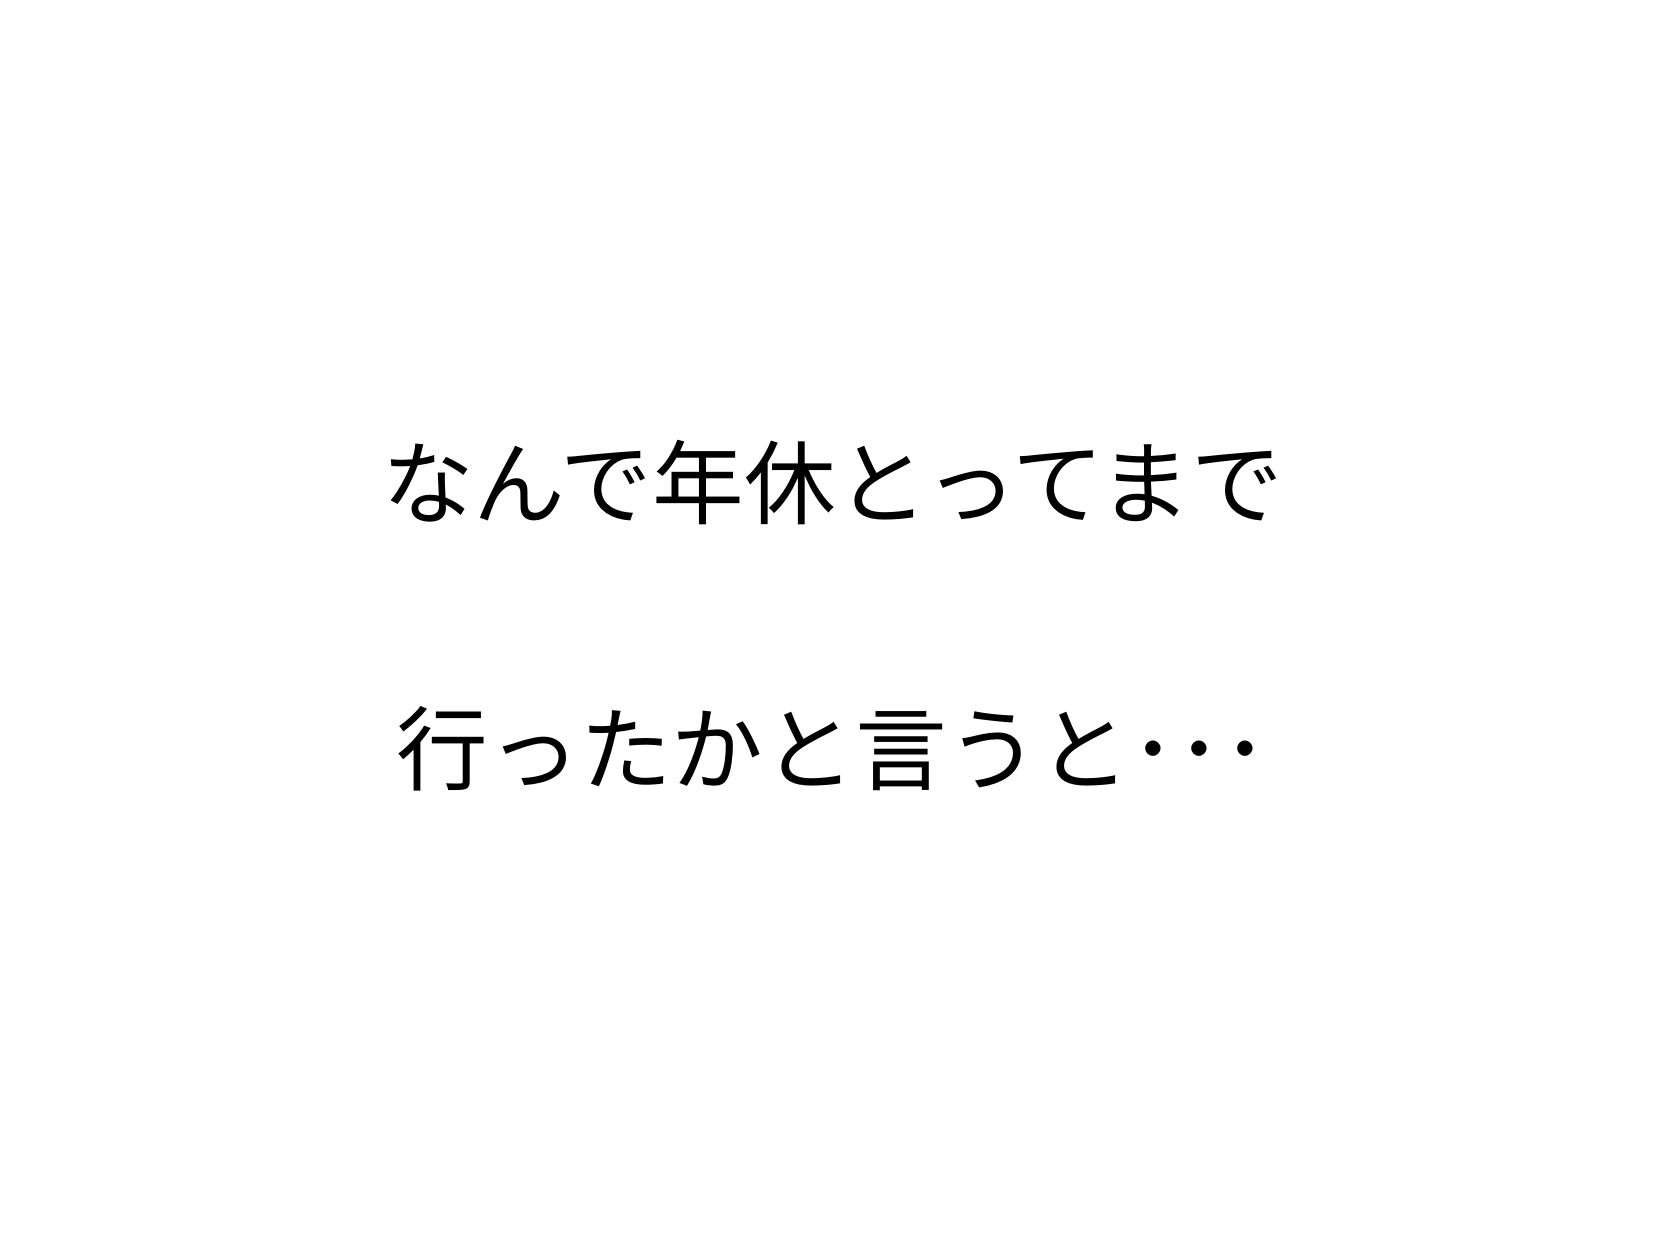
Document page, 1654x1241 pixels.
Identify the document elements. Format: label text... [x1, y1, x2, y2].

title なんで年休とってまで 行ったかと言うと･･･ [88, 472, 1577, 748]
